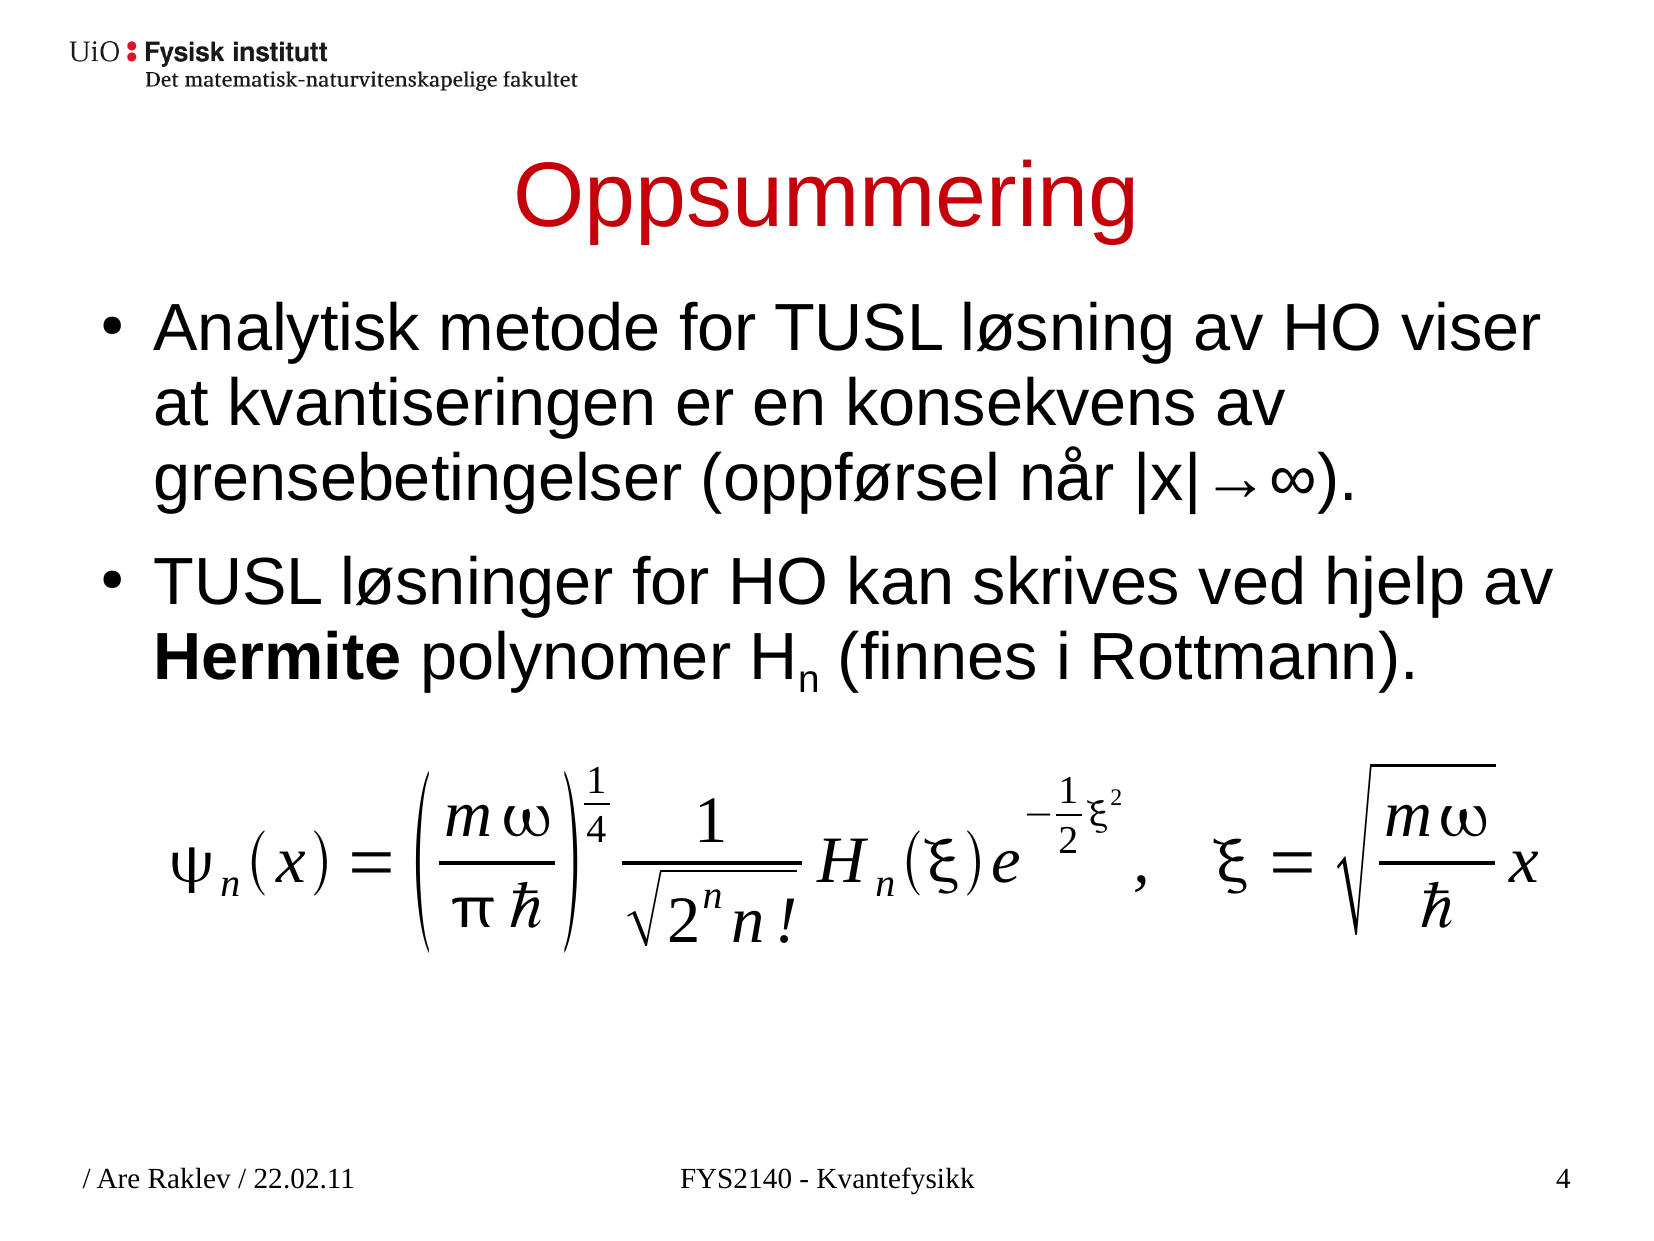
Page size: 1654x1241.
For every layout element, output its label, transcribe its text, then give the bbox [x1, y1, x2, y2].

chart [162, 757, 1546, 958]
list Analytisk metode for TUSL løsning av HO viser at kvantiseringen er en konsekvens av grensebetingelser (oppførsel når |x|→∞). TUSL løsninger for HO kan skrives ved hjelp av Hermite polynomer Hn (finnes i Rottmann). [82, 290, 1576, 1094]
title Oppsummering [82, 90, 1571, 290]
picture [68, 37, 581, 93]
